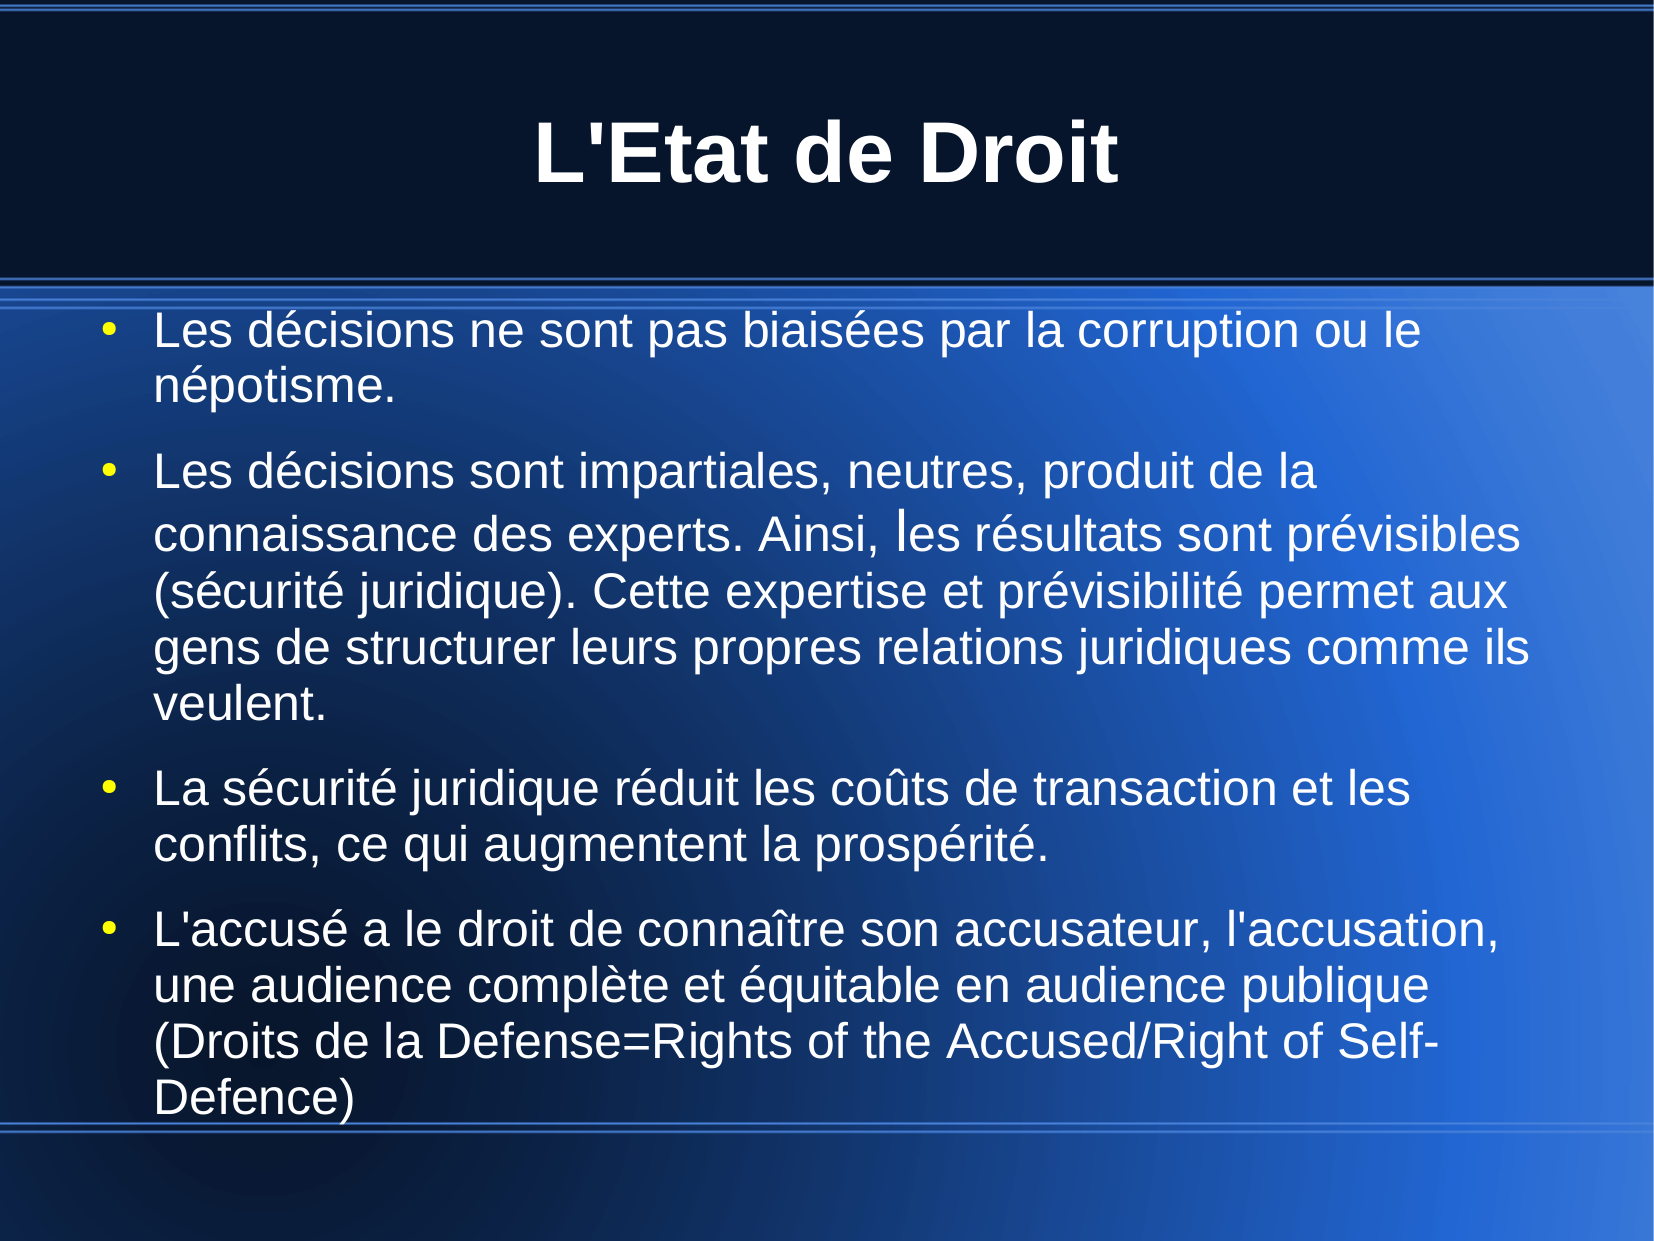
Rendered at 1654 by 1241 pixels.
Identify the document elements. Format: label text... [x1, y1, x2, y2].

picture [0, 0, 1654, 1241]
title L'Etat de Droit [82, 49, 1571, 257]
list Les décisions ne sont pas biaisées par la corruption ou le népotisme. Les décisions sont impartiales, neutres, produit de la connaissance des experts. Ainsi, les résultats sont prévisibles (sécurité juridique). Cette expertise et prévisibilité permet aux gens de structurer leurs propres relations juridiques comme ils veulent. La sécurité juridique réduit les coûts de transaction et les conflits, ce qui augmentent la prospérité. L'accusé a le droit de connaître son accusateur, l'accusation, une audience complète et équitable en audience publique (Droits de la Defense=Rights of the Accused/Right of Self-Defence) [82, 302, 1571, 1125]
